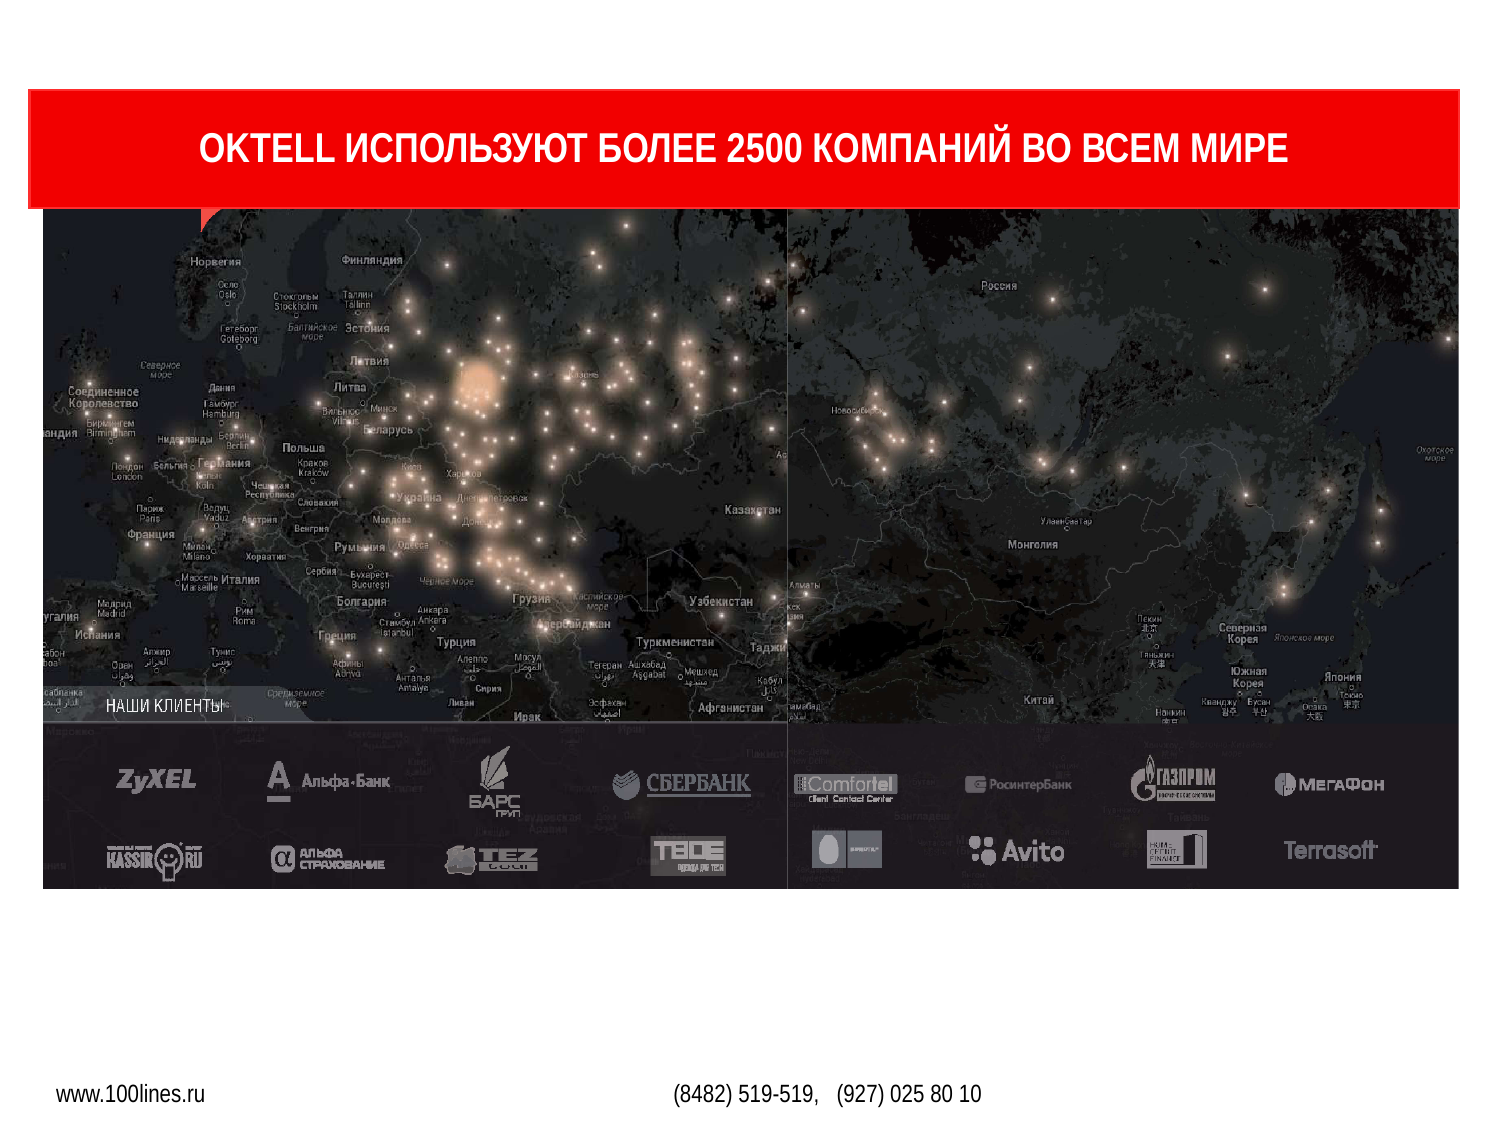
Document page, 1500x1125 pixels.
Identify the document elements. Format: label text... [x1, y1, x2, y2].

text_box www.100lines.ru (8482) 519-519, (927) 025 80 10 [41, 1070, 1459, 1103]
picture [41, 209, 1459, 889]
text_box OKTELL ИСПОЛЬЗУЮТ БОЛЕЕ 2500 КОМПАНИЙ ВО ВСЕМ МИРЕ [29, 89, 1459, 209]
